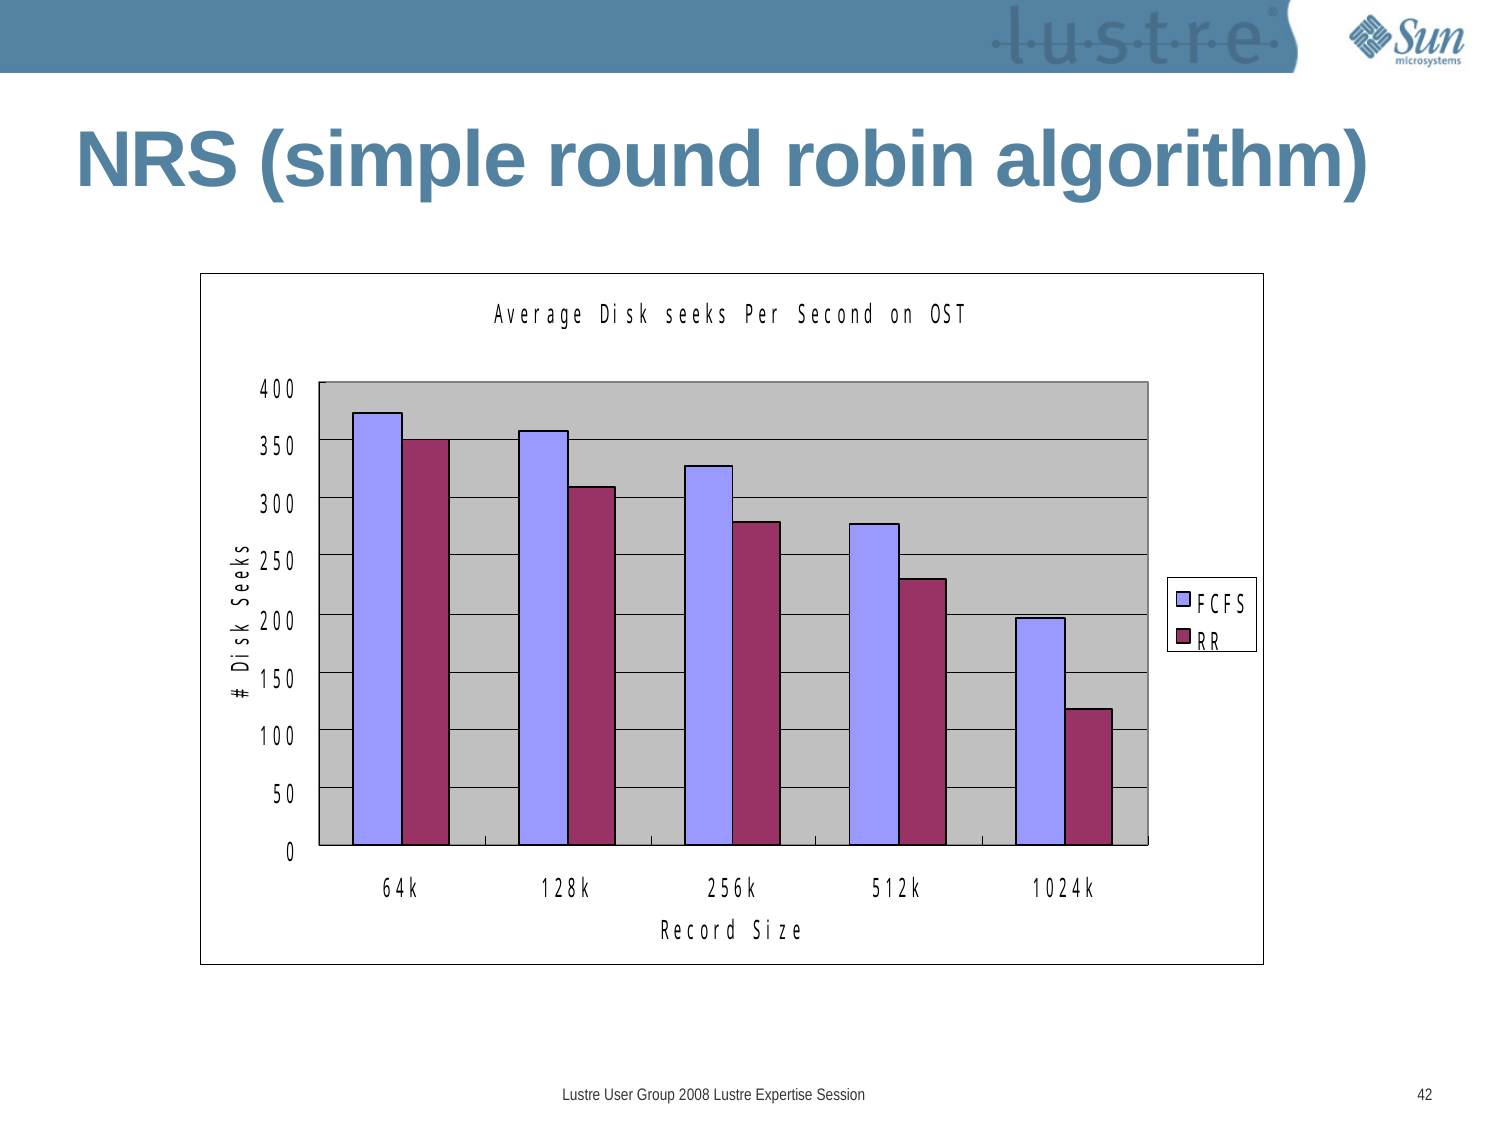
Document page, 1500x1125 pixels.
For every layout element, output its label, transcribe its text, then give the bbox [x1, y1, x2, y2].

title NRS (simple round robin algorithm) [75, 123, 1437, 227]
picture [190, 262, 1276, 976]
picture [0, 0, 1500, 91]
